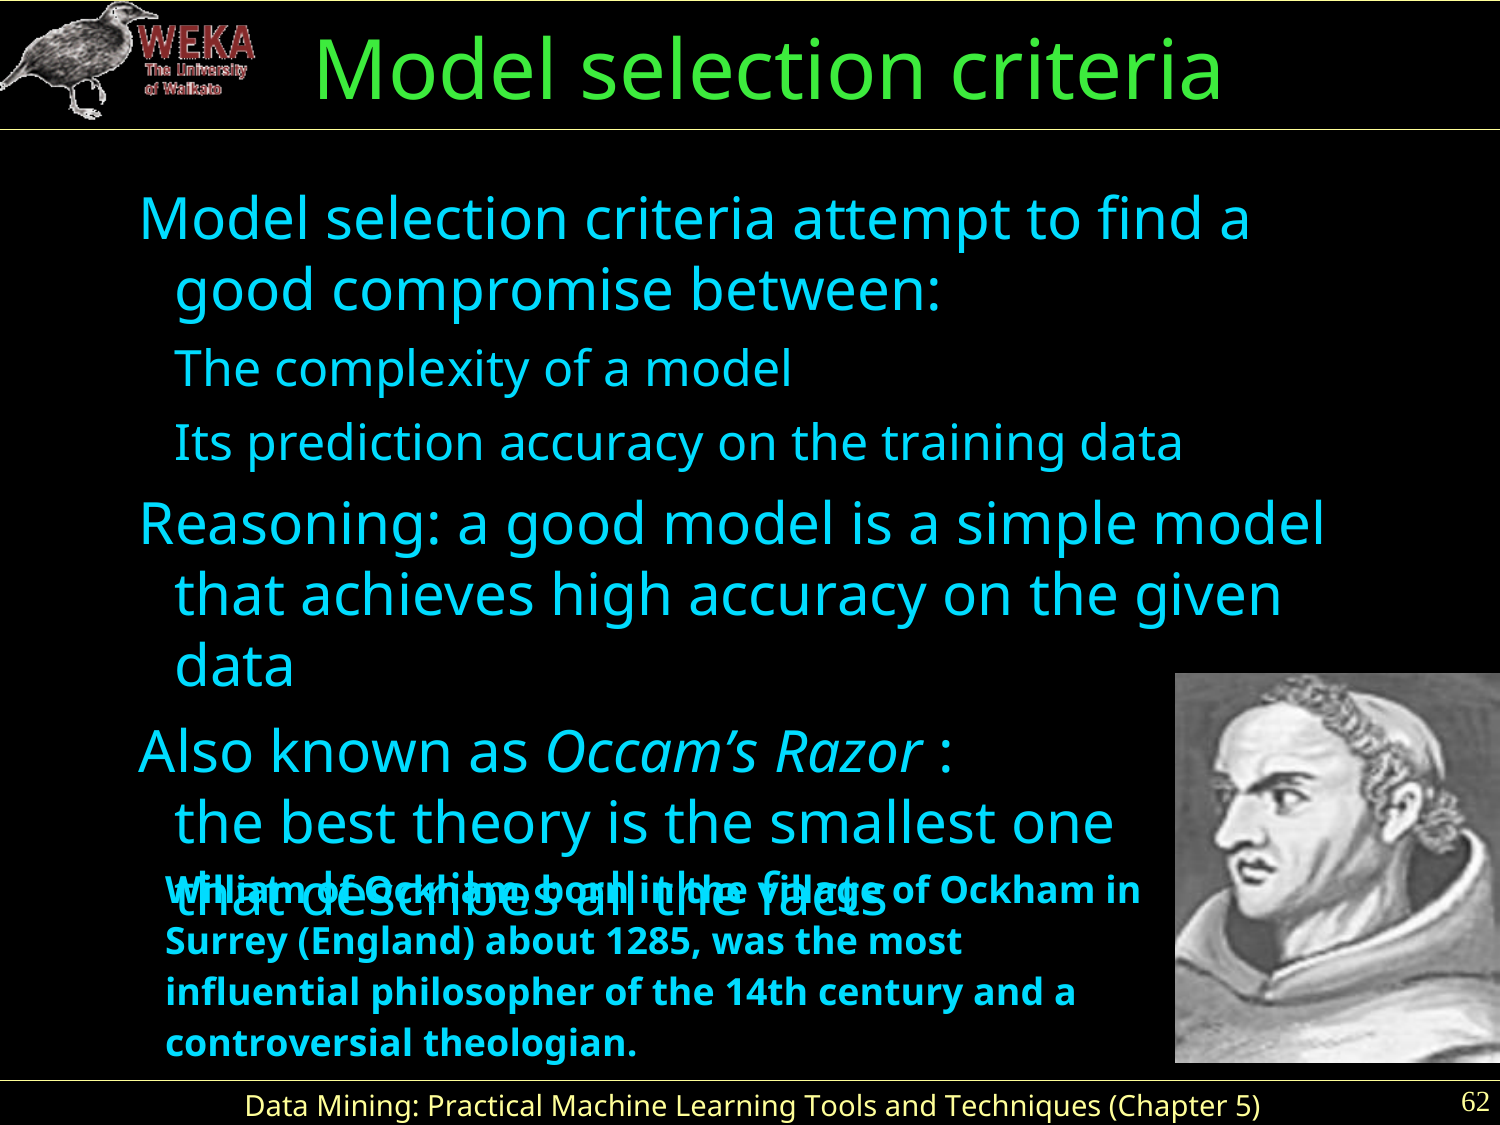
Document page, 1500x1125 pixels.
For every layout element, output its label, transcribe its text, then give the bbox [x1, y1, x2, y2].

title Model selection criteria [297, 0, 1500, 148]
picture [1175, 673, 1500, 1063]
picture [0, 1, 266, 129]
text_box William of Ockham, born in the village of Ockham in Surrey (England) about 1285, was the most influential philosopher of the 14th century and a controversial theologian. [149, 856, 1175, 1034]
text_box Model selection criteria attempt to find a good compromise between: The complexity of a model Its prediction accuracy on the training data Reasoning: a good model is a simple model that achieves high accuracy on the given data Also known as Occam’s Razor : the best theory is the smallest one that describes all the facts [88, 174, 1388, 851]
